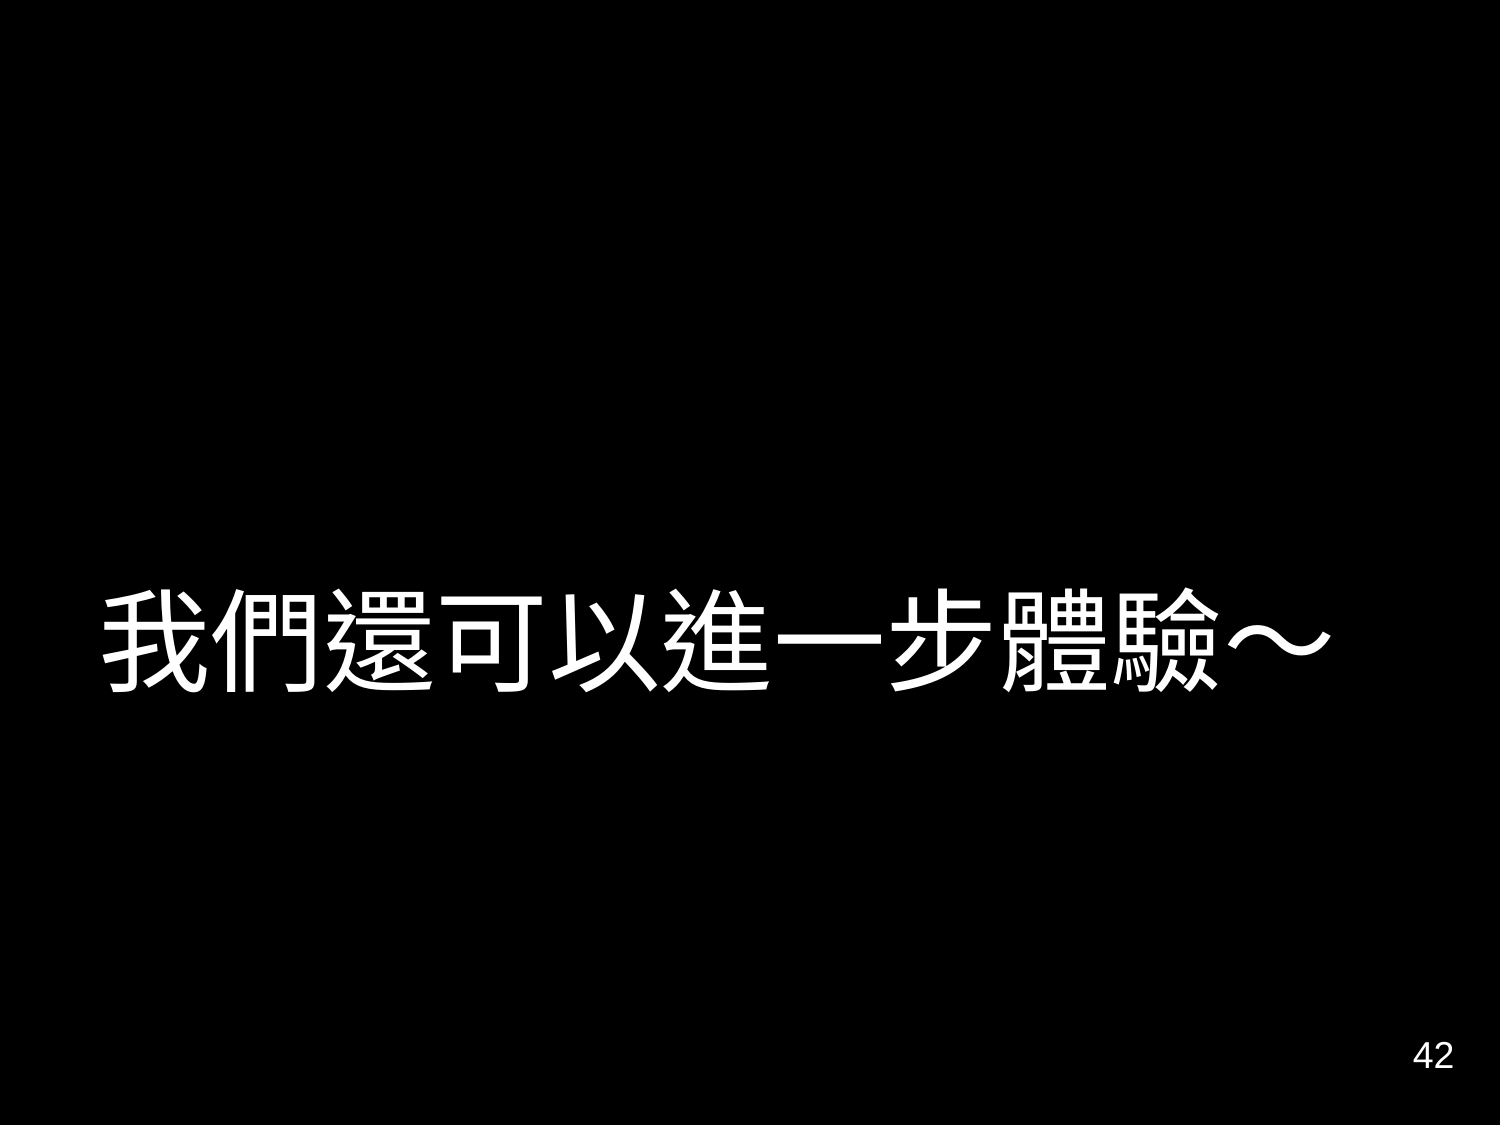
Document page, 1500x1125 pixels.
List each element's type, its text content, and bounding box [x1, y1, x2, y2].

text_box 我們還可以進一步體驗～ [76, 312, 1447, 963]
